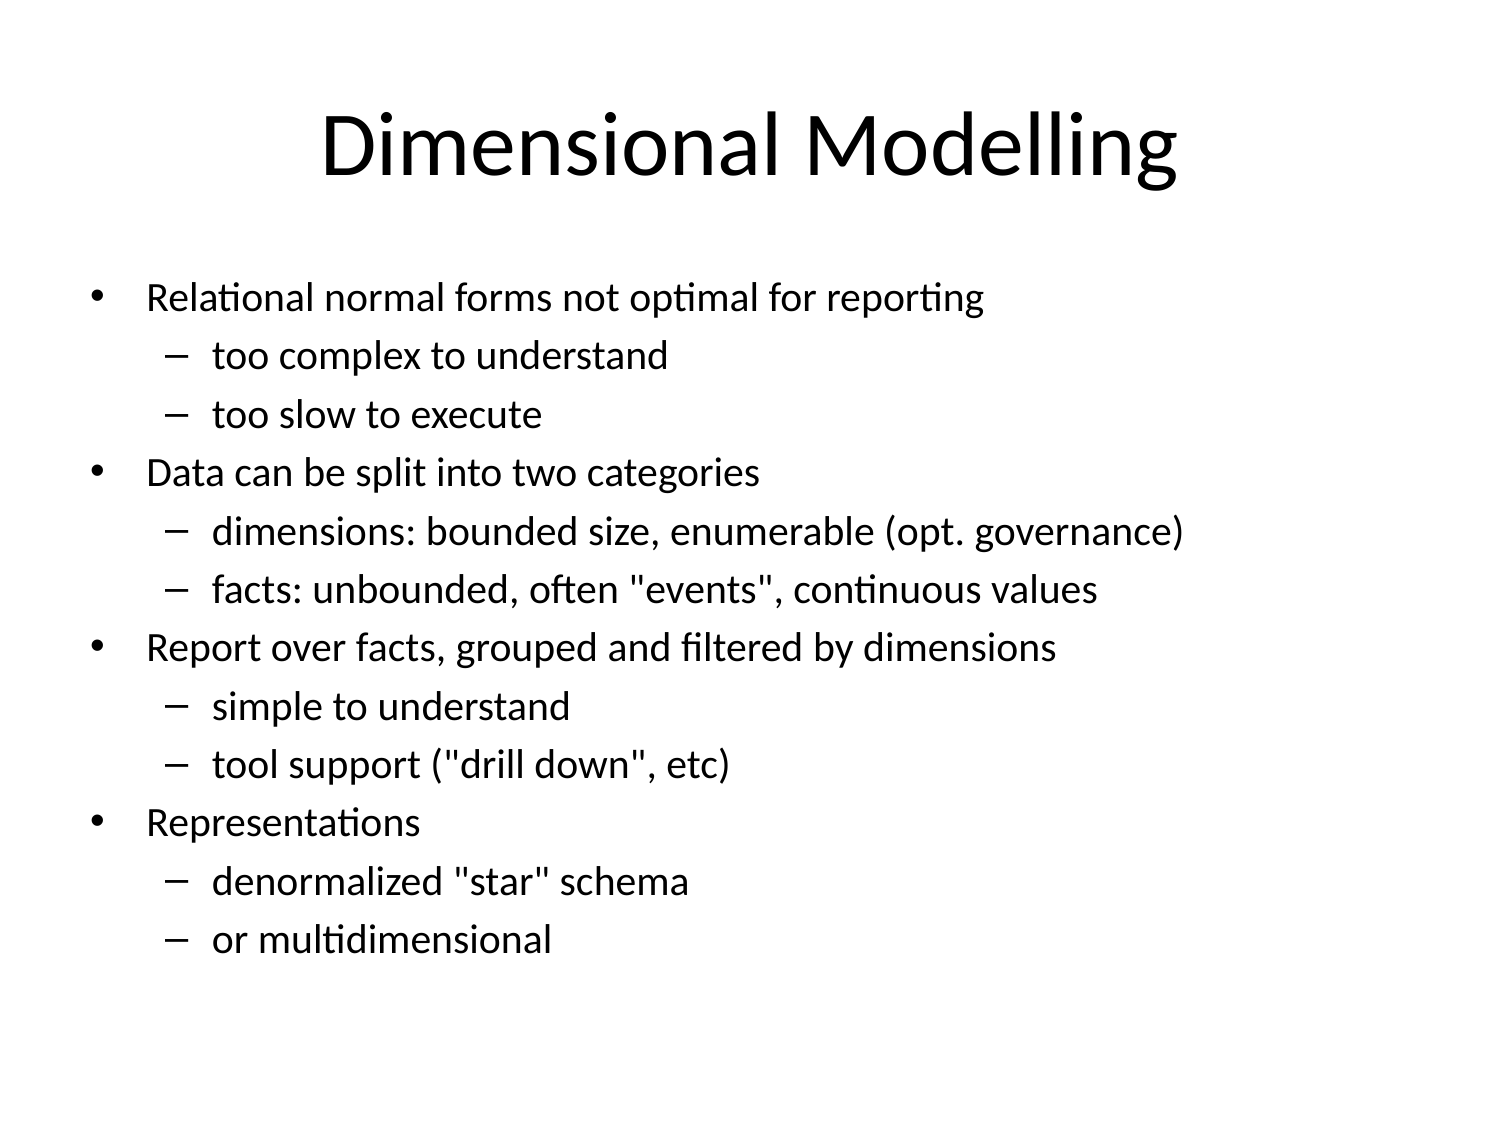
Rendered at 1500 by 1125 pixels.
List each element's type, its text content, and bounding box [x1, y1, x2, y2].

list Relational normal forms not optimal for reporting too complex to understand too slow to execute Data can be split into two categories dimensions: bounded size, enumerable (opt. governance) facts: unbounded, often "events", continuous values Report over facts, grouped and filtered by dimensions simple to understand tool support ("drill down", etc) Representations denormalized "star" schema or multidimensional [75, 262, 1425, 1005]
title Dimensional Modelling [75, 45, 1425, 233]
